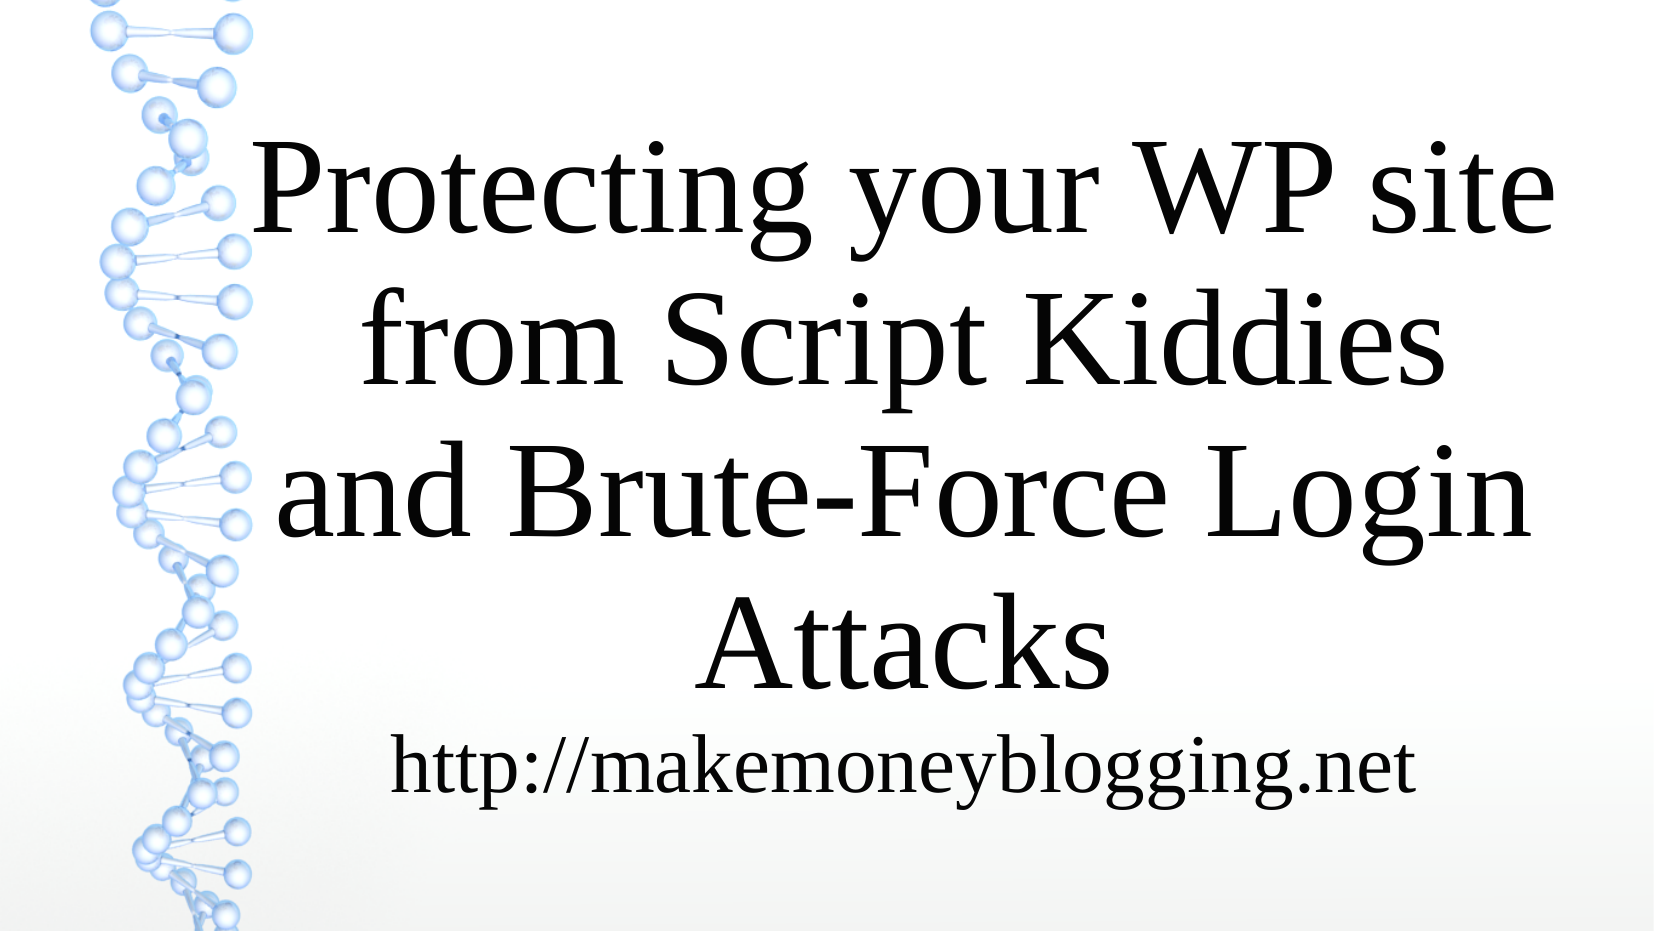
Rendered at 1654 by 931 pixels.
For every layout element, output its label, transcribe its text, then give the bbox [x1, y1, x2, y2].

title Protecting your WP site from Script Kiddies and Brute-Force Login Attacks http://makemoneyblogging.net [240, 35, 1569, 886]
picture [0, 0, 1654, 931]
